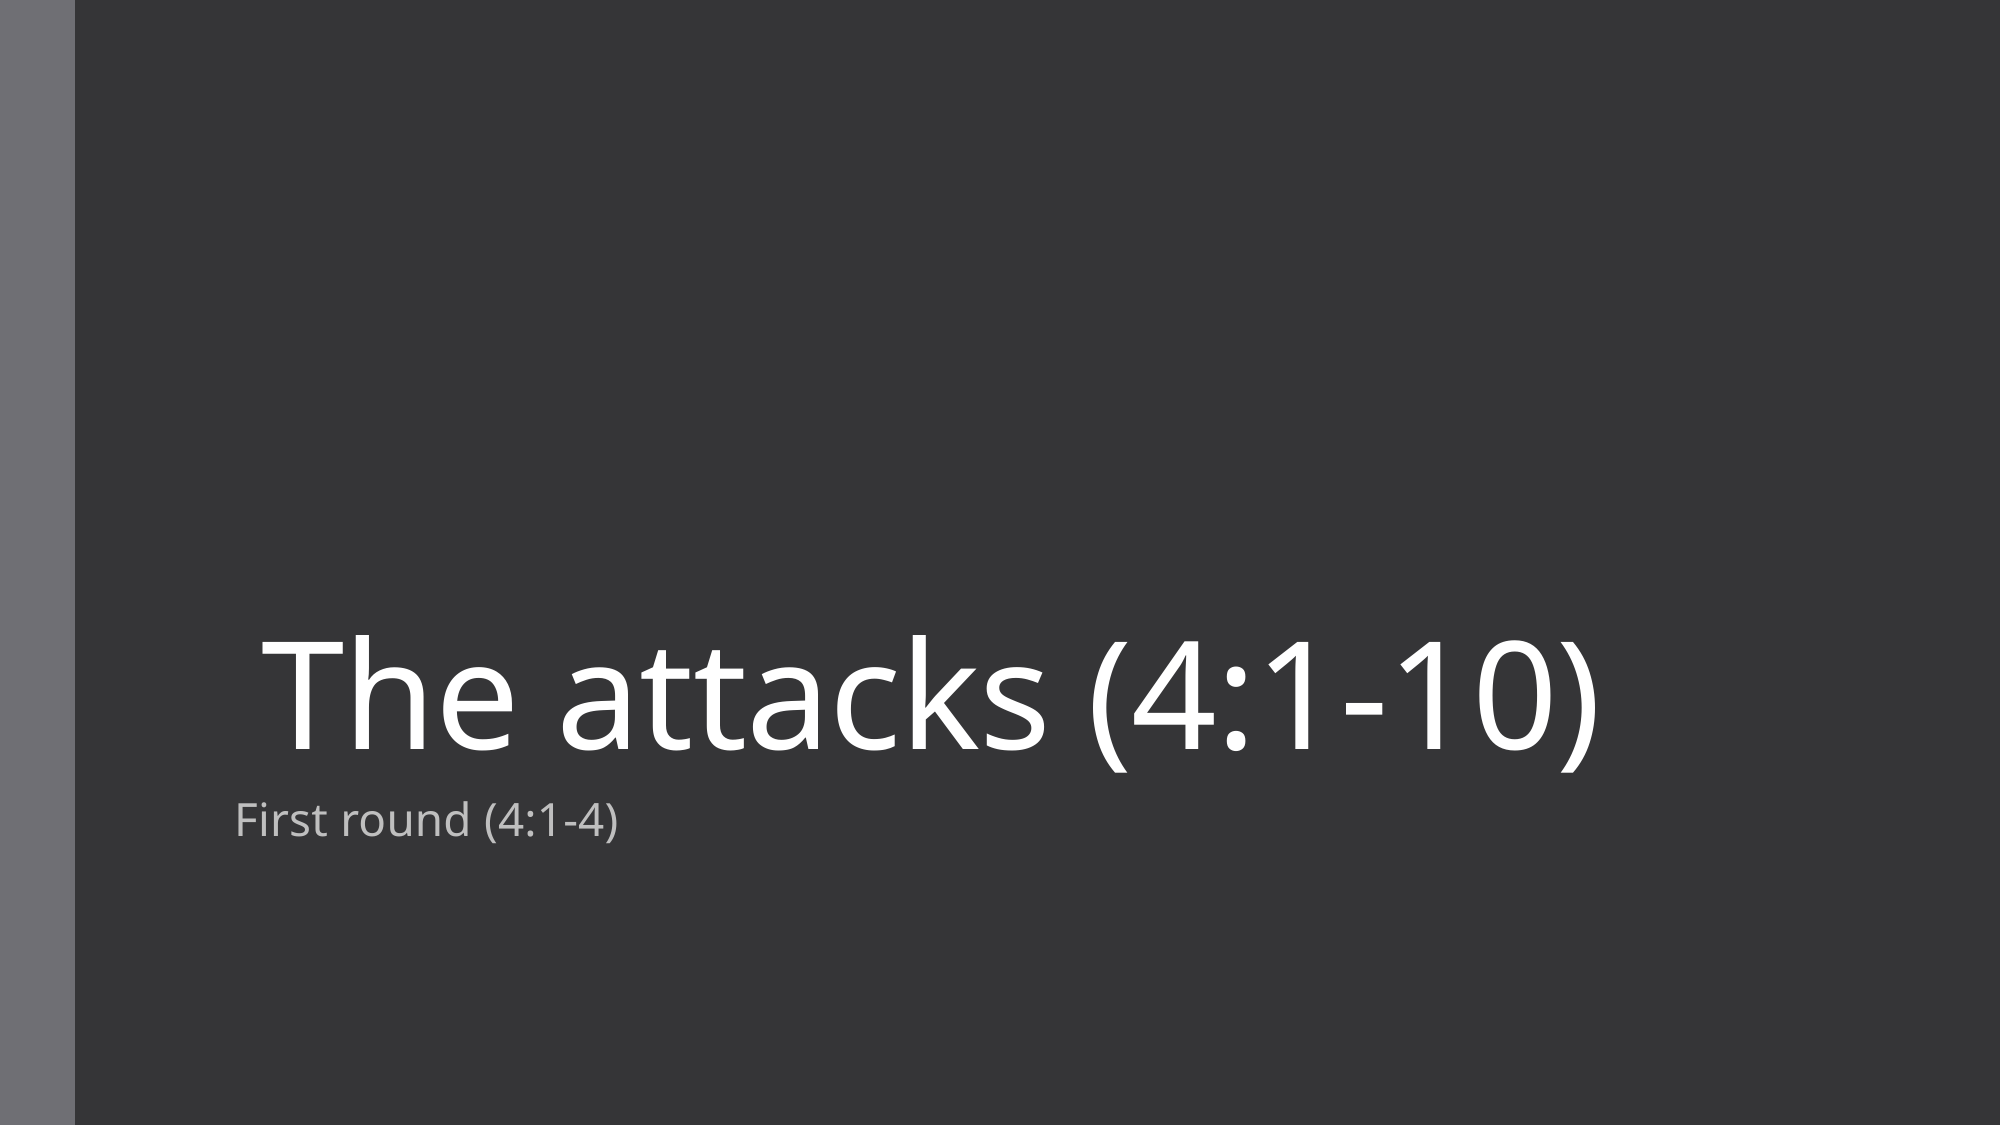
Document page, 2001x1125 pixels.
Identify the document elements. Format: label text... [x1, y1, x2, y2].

subtitle First round (4:1-4) [206, 787, 1752, 1066]
title The attacks (4:1-10) [206, 124, 1752, 787]
